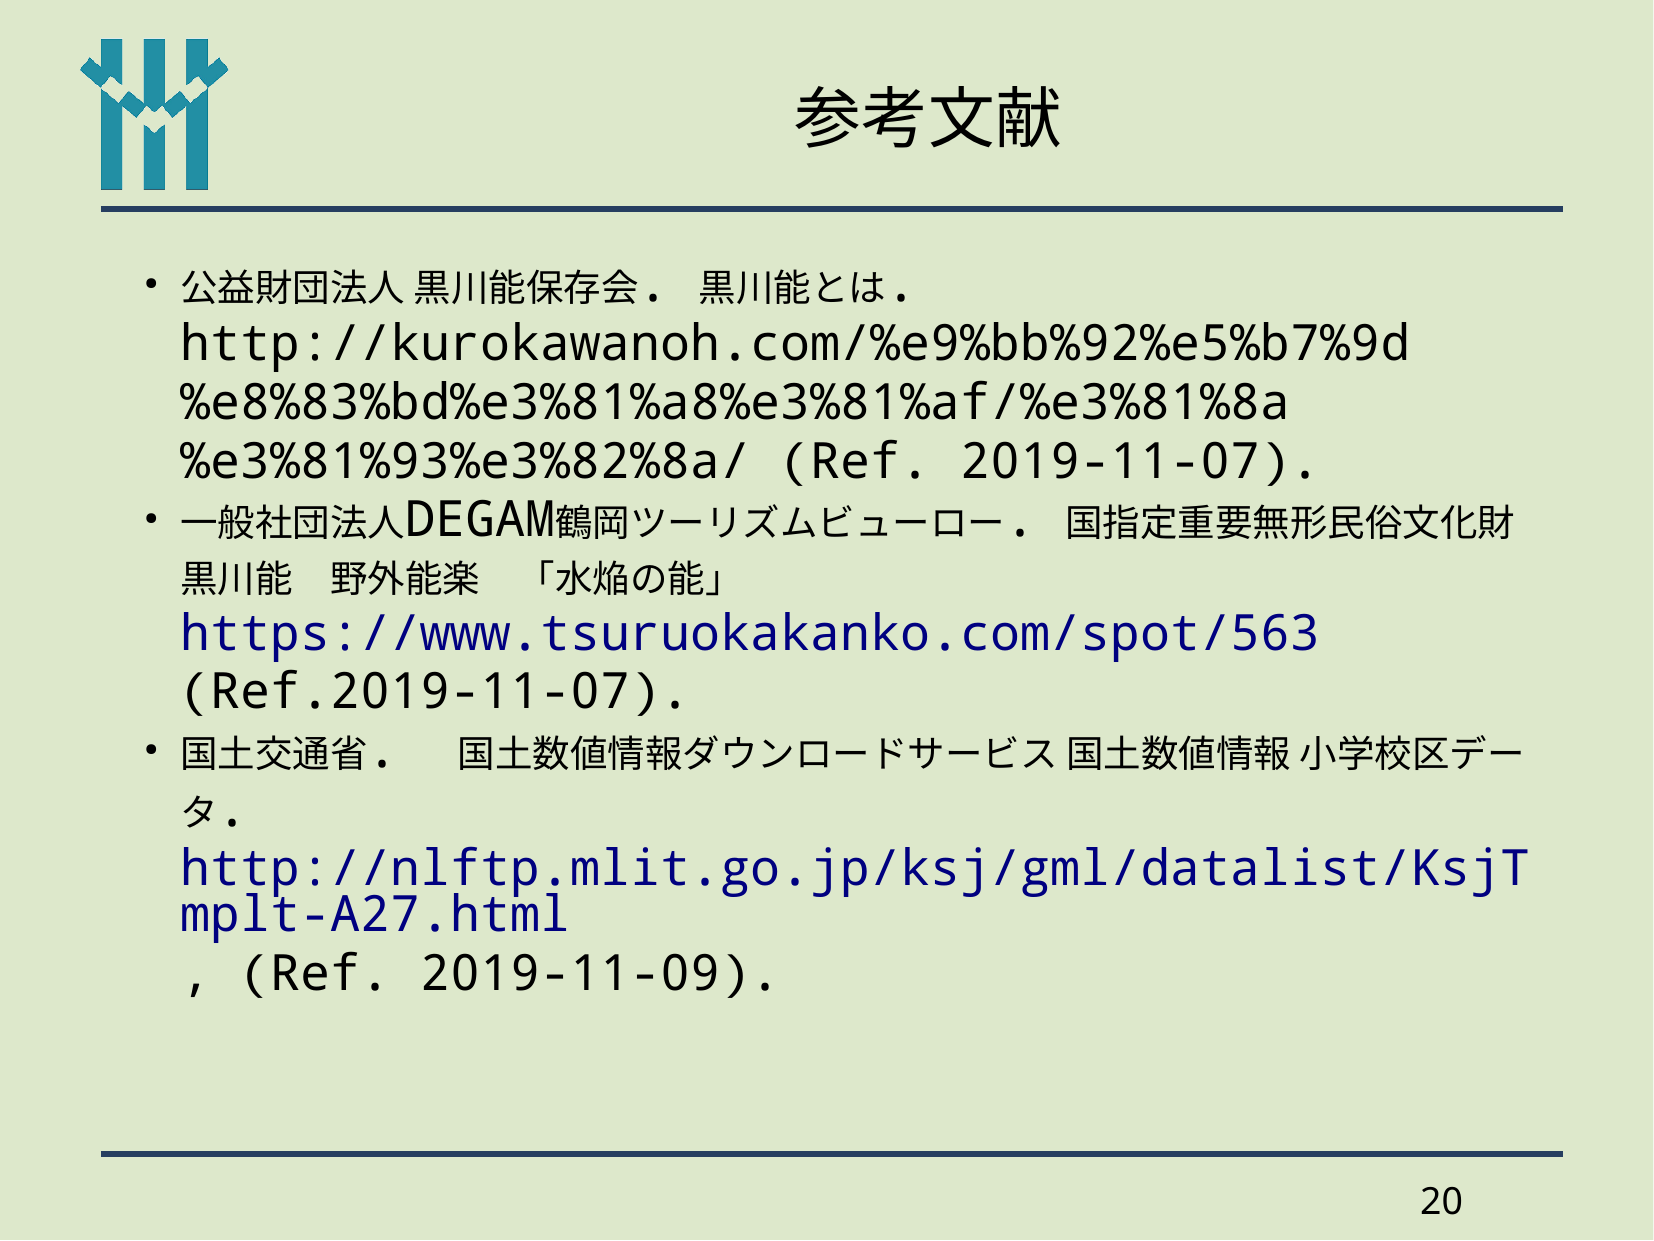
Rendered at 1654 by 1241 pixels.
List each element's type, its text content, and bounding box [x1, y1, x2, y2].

text_box 公益財団法人 黒川能保存会. 黒川能とは. http://kurokawanoh.com/%e9%bb%92%e5%b7%9d%e8%83%bd%e3%81%a8%e3%81%af/%e3%81%8a%e3%81%93%e3%82%8a/ (Ref. 2019-11-07). 一般社団法人DEGAM鶴岡ツーリズムビューロー. 国指定重要無形民俗文化財黒川能 野外能楽 「水焔の能」https://www.tsuruokakanko.com/spot/563 (Ref.2019-11-07). 国土交通省. 国土数値情報ダウンロードサービス 国土数値情報 小学校区データ. http://nlftp.mlit.go.jp/ksj/gml/datalist/KsjTmplt-A27.html, (Ref. 2019-11-09). [129, 248, 1560, 963]
picture [59, 15, 249, 209]
title 参考文献 [295, 24, 1561, 203]
